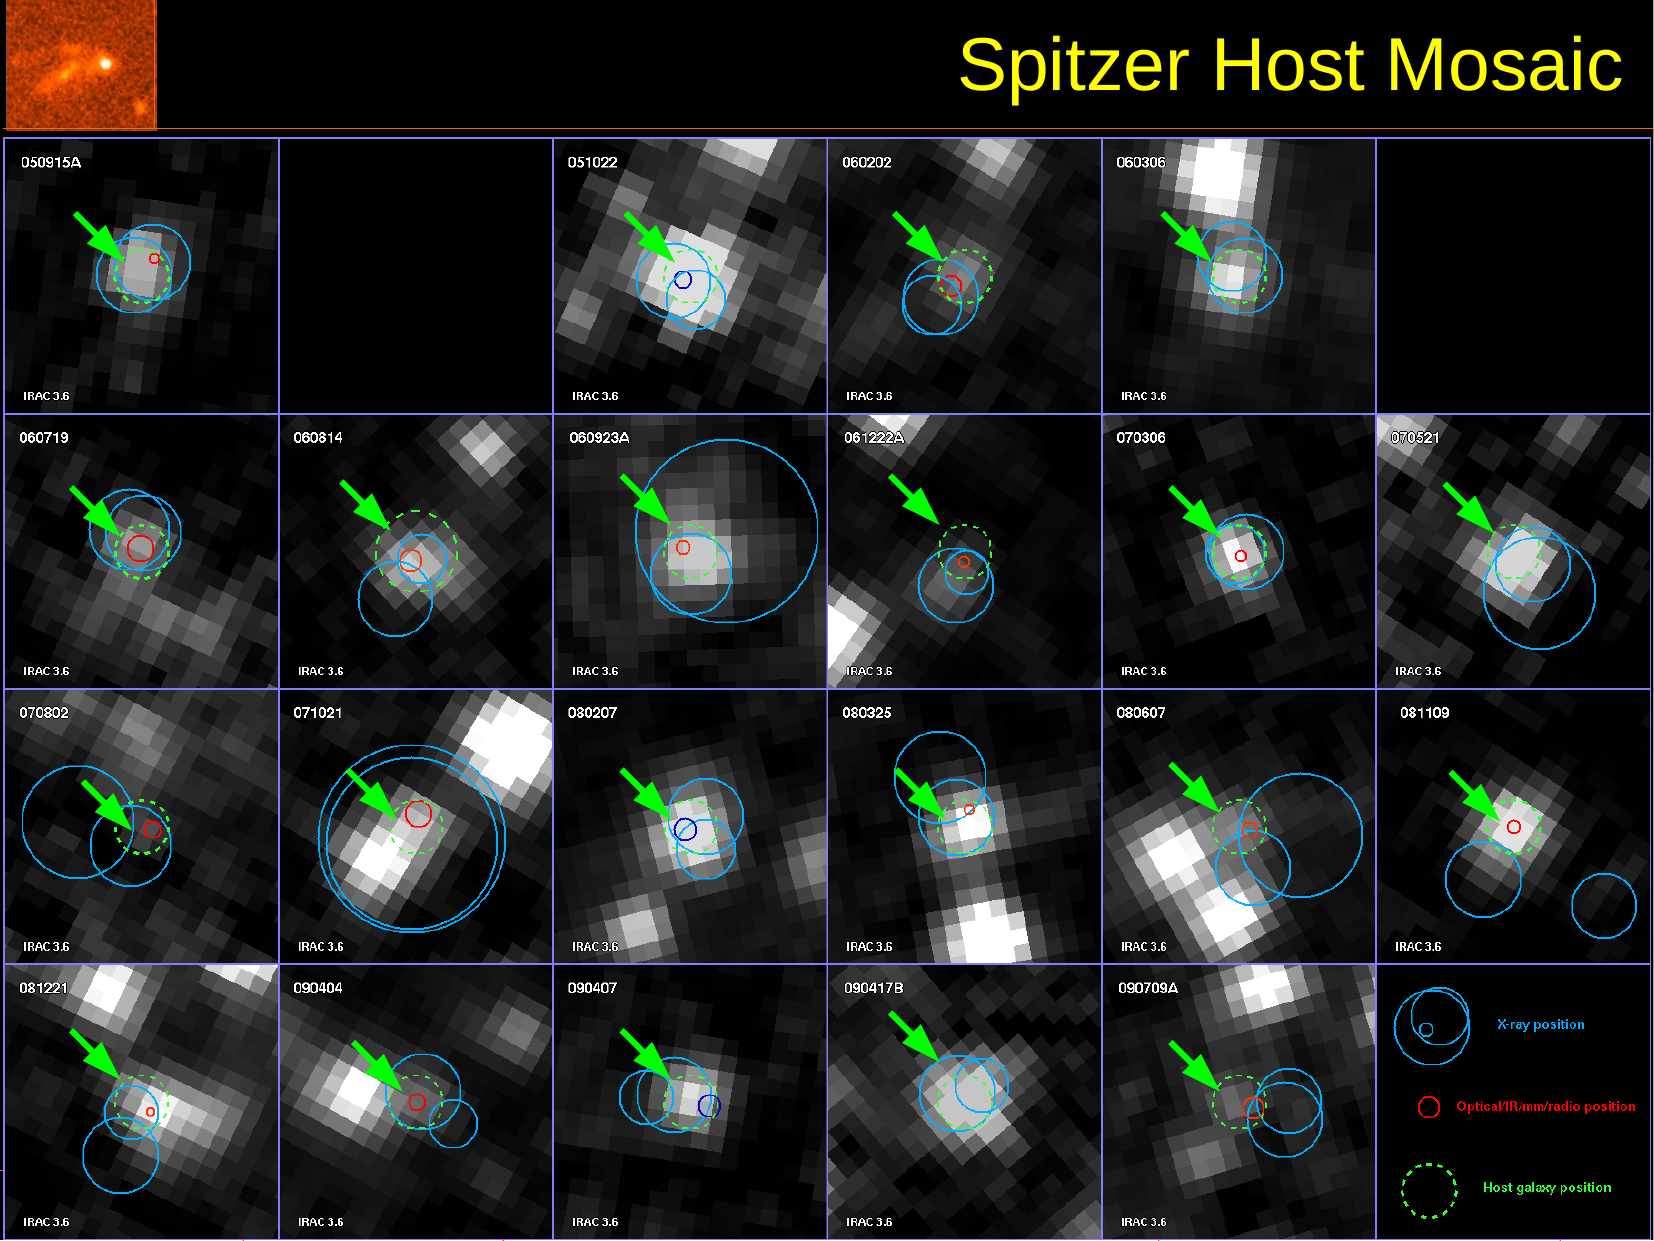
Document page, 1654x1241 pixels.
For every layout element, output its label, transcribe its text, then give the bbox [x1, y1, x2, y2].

picture [3, 137, 1651, 1240]
picture [7, 0, 154, 128]
title Spitzer Host Mosaic [187, 21, 1624, 108]
